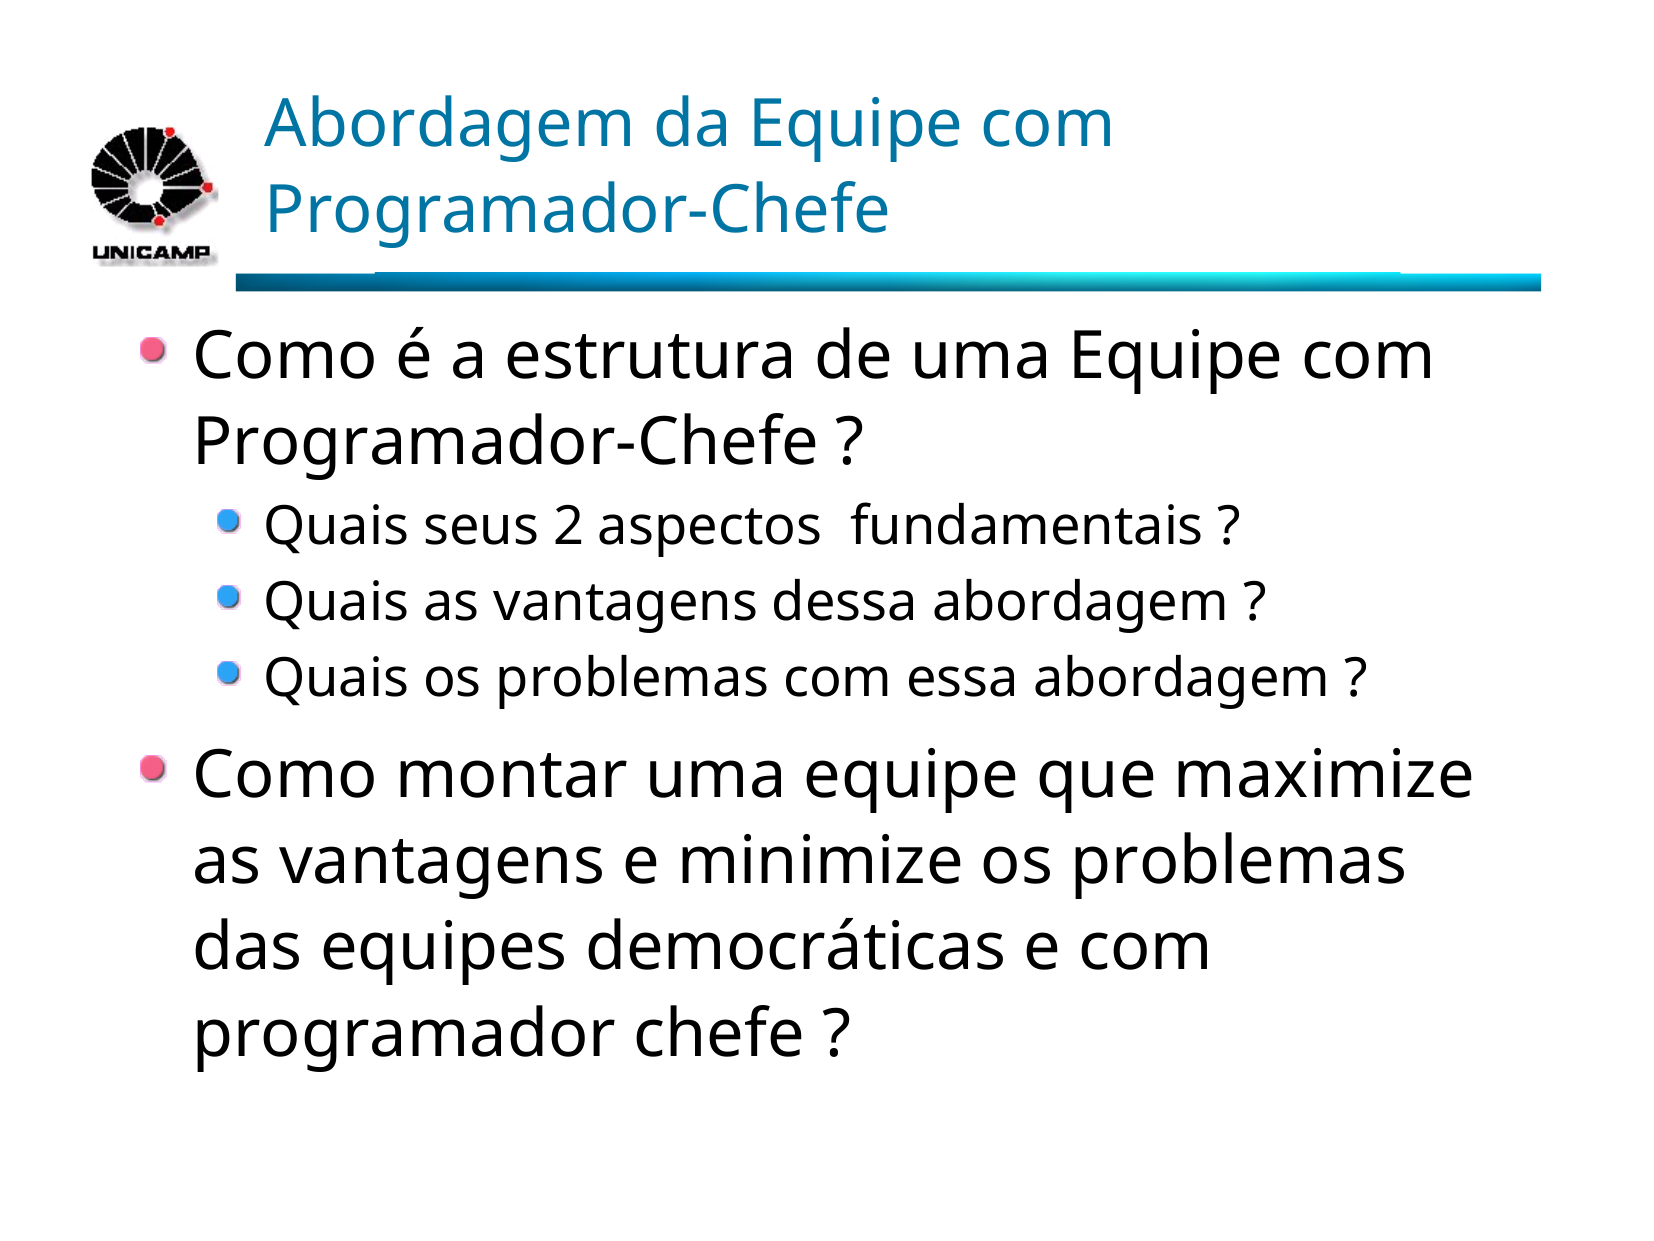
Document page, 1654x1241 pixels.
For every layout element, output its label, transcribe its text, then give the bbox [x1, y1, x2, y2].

list Como é a estrutura de uma Equipe com Programador-Chefe ? Quais seus 2 aspectos fundamentais ? Quais as vantagens dessa abordagem ? Quais os problemas com essa abordagem ? Como montar uma equipe que maximize as vantagens e minimize os problemas das equipes democráticas e com programador chefe ? [121, 309, 1534, 1167]
title Abordagem da Equipe com Programador-Chefe [264, 57, 1534, 250]
picture [125, 272, 1654, 295]
